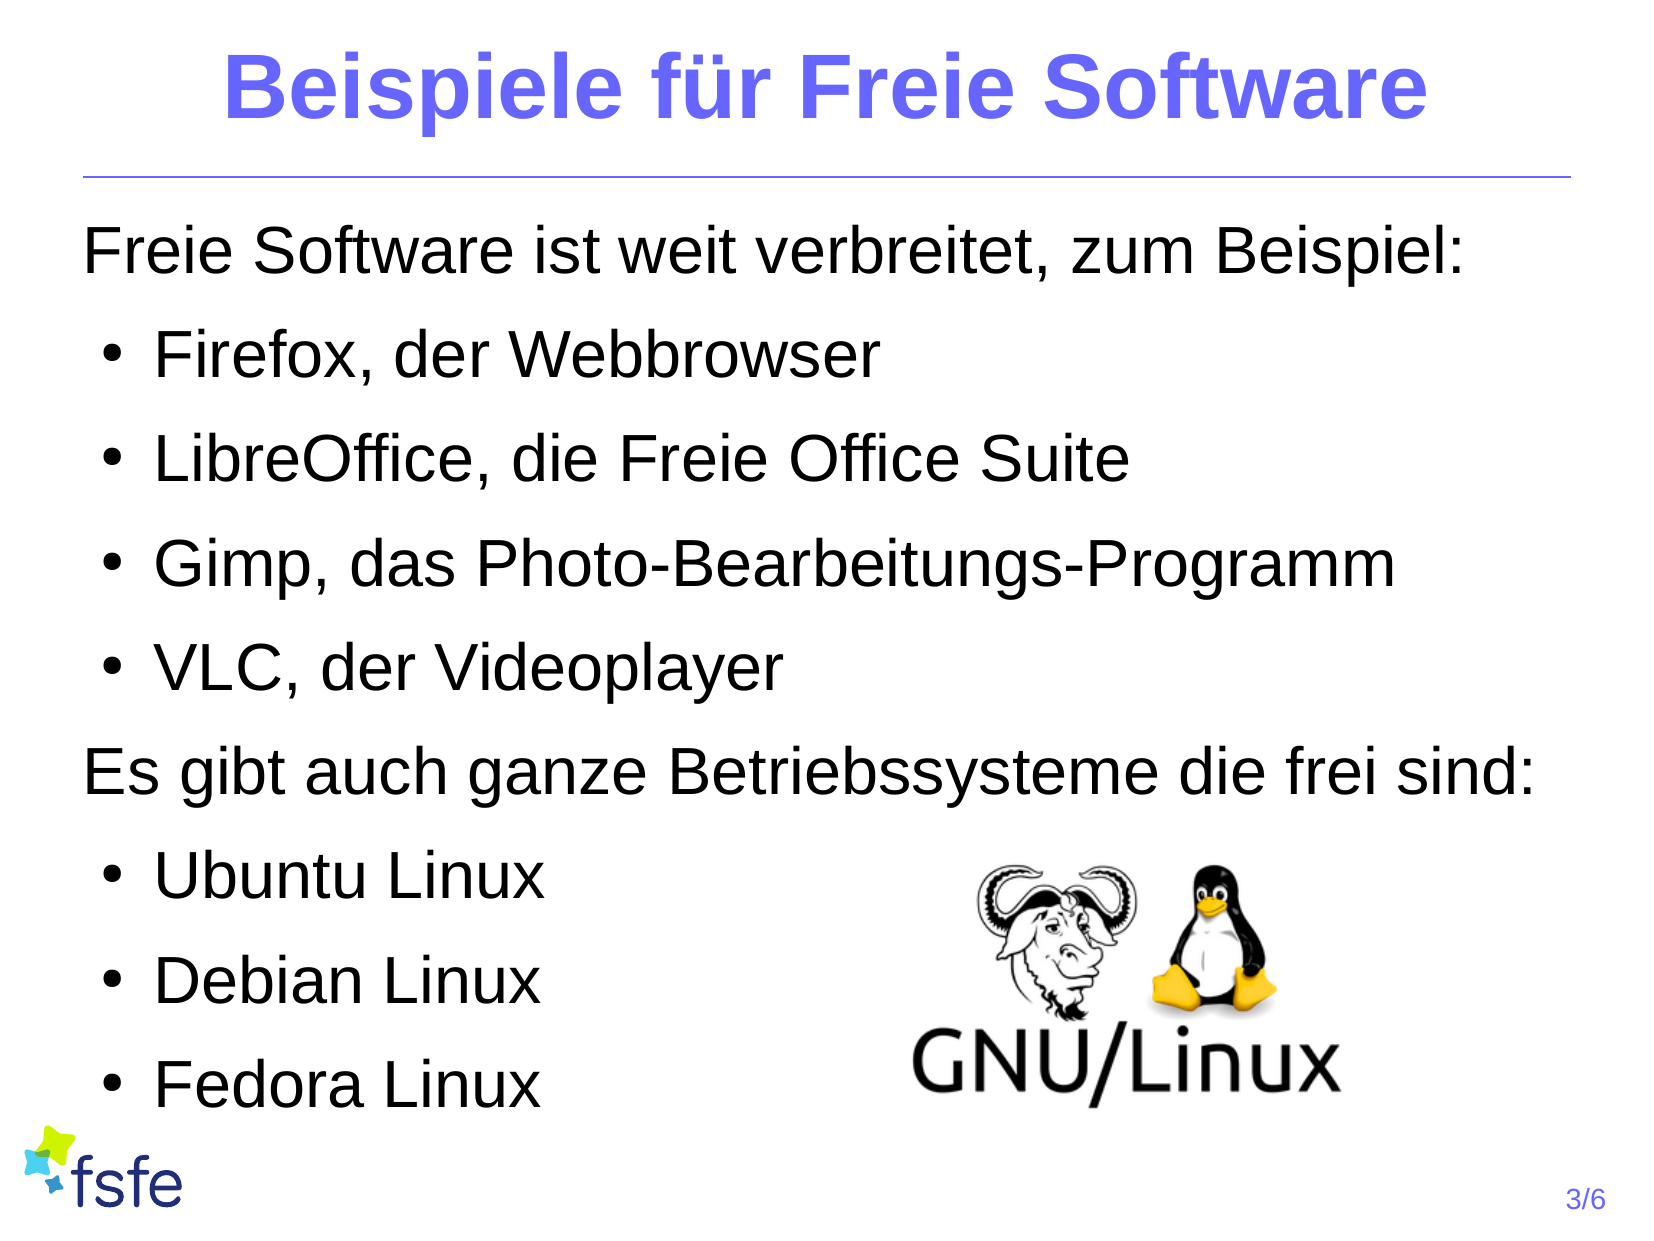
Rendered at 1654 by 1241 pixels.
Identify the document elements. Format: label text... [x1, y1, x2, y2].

title Beispiele für Freie Software [82, 31, 1571, 142]
picture [909, 861, 1347, 1111]
list Freie Software ist weit verbreitet, zum Beispiel: Firefox, der Webbrowser LibreOffice, die Freie Office Suite Gimp, das Photo-Bearbeitungs-Programm VLC, der Videoplayer Es gibt auch ganze Betriebssysteme die frei sind: Ubuntu Linux Debian Linux Fedora Linux [82, 212, 1571, 1146]
